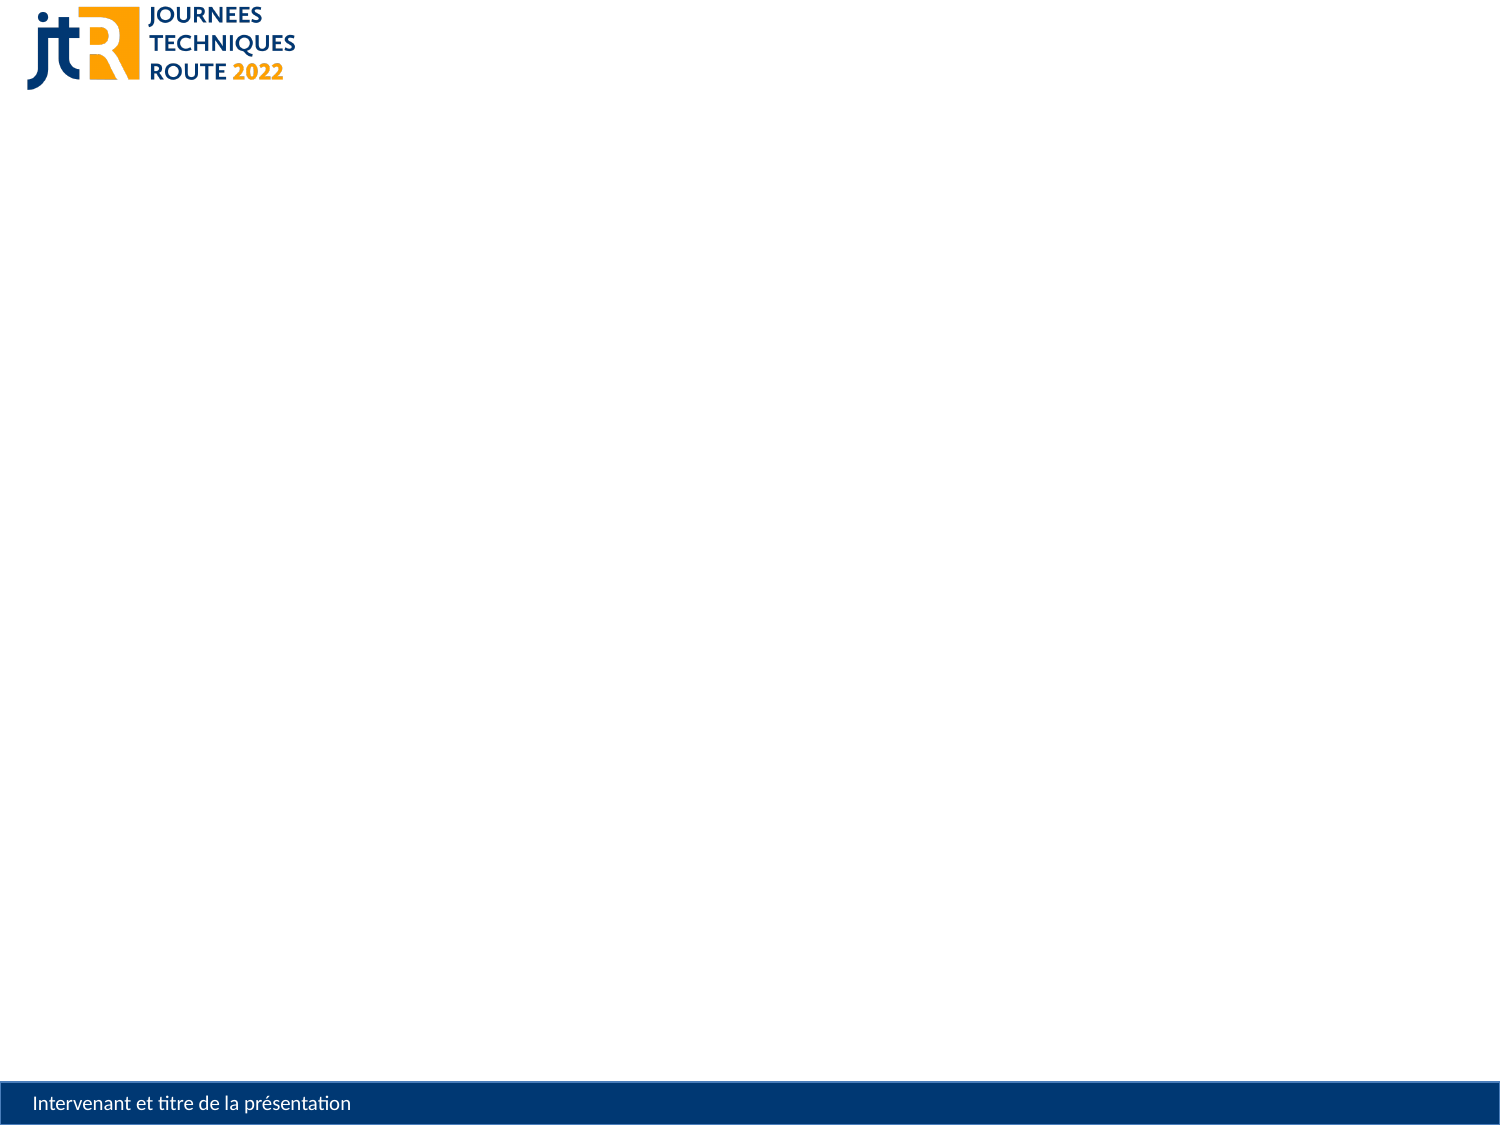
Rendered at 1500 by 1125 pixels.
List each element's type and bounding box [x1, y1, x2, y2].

picture [15, 0, 308, 102]
